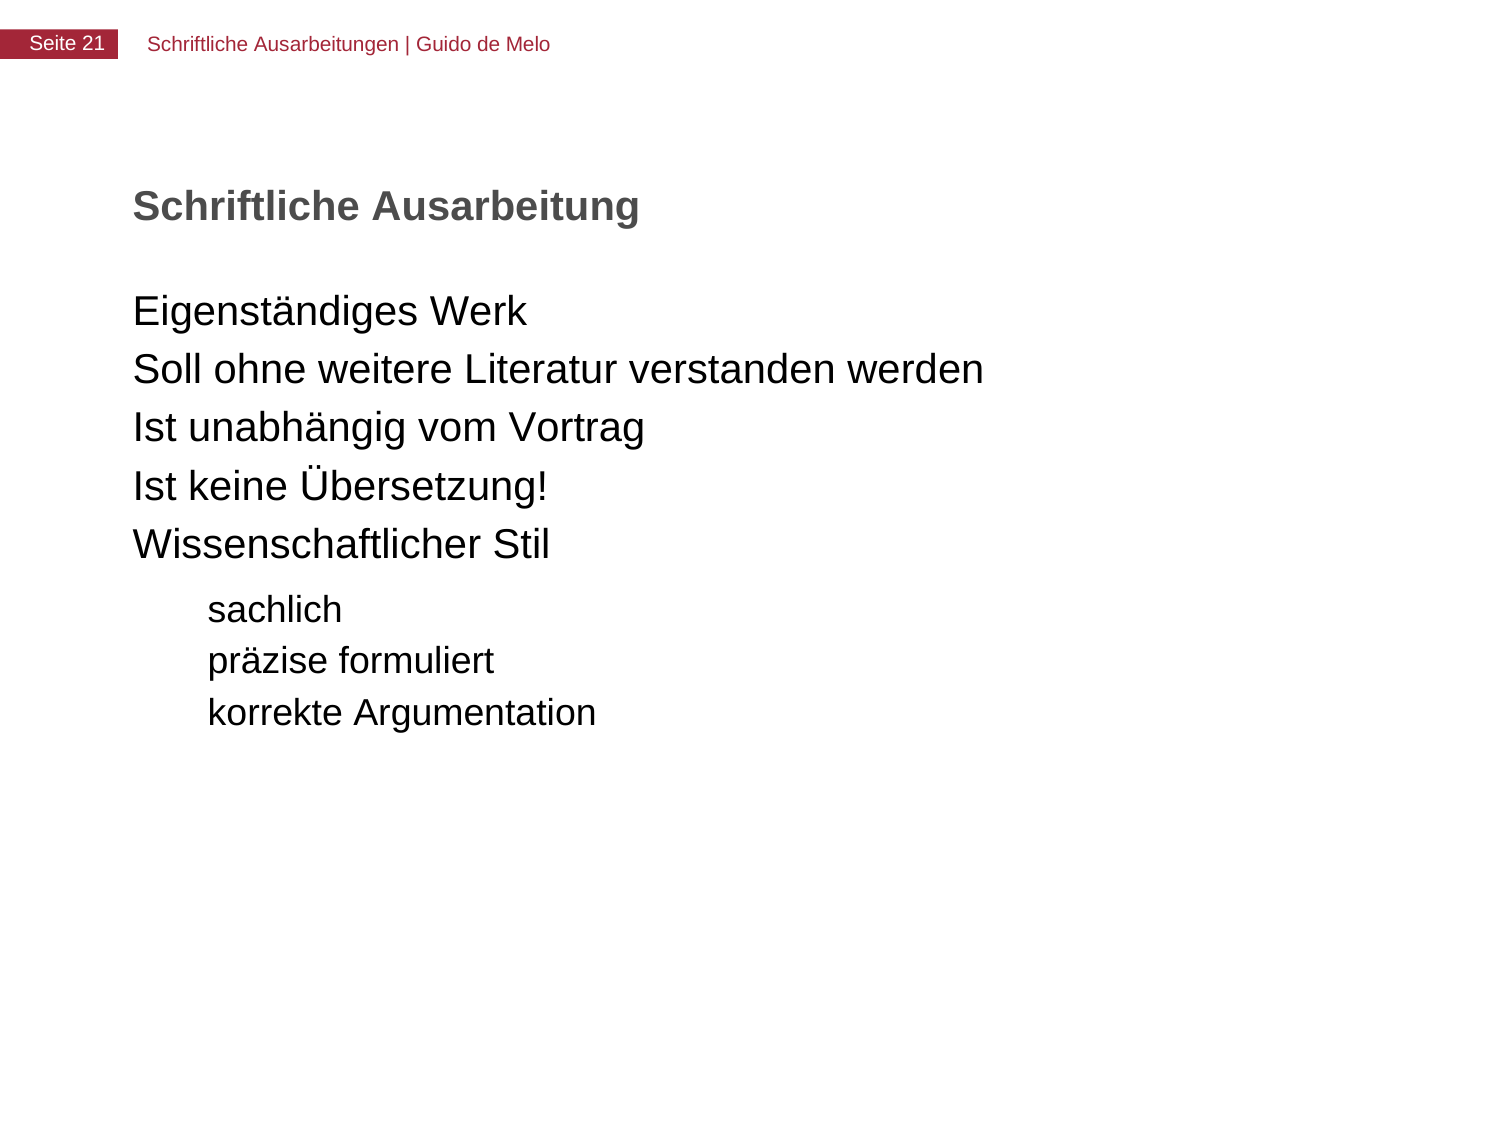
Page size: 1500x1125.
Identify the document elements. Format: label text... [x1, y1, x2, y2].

title Schriftliche Ausarbeitung [132, 149, 1413, 258]
list Eigenständiges Werk Soll ohne weitere Literatur verstanden werden Ist unabhängig vom Vortrag Ist keine Übersetzung! Wissenschaftlicher Stil sachlich präzise formuliert korrekte Argumentation [132, 287, 1371, 888]
